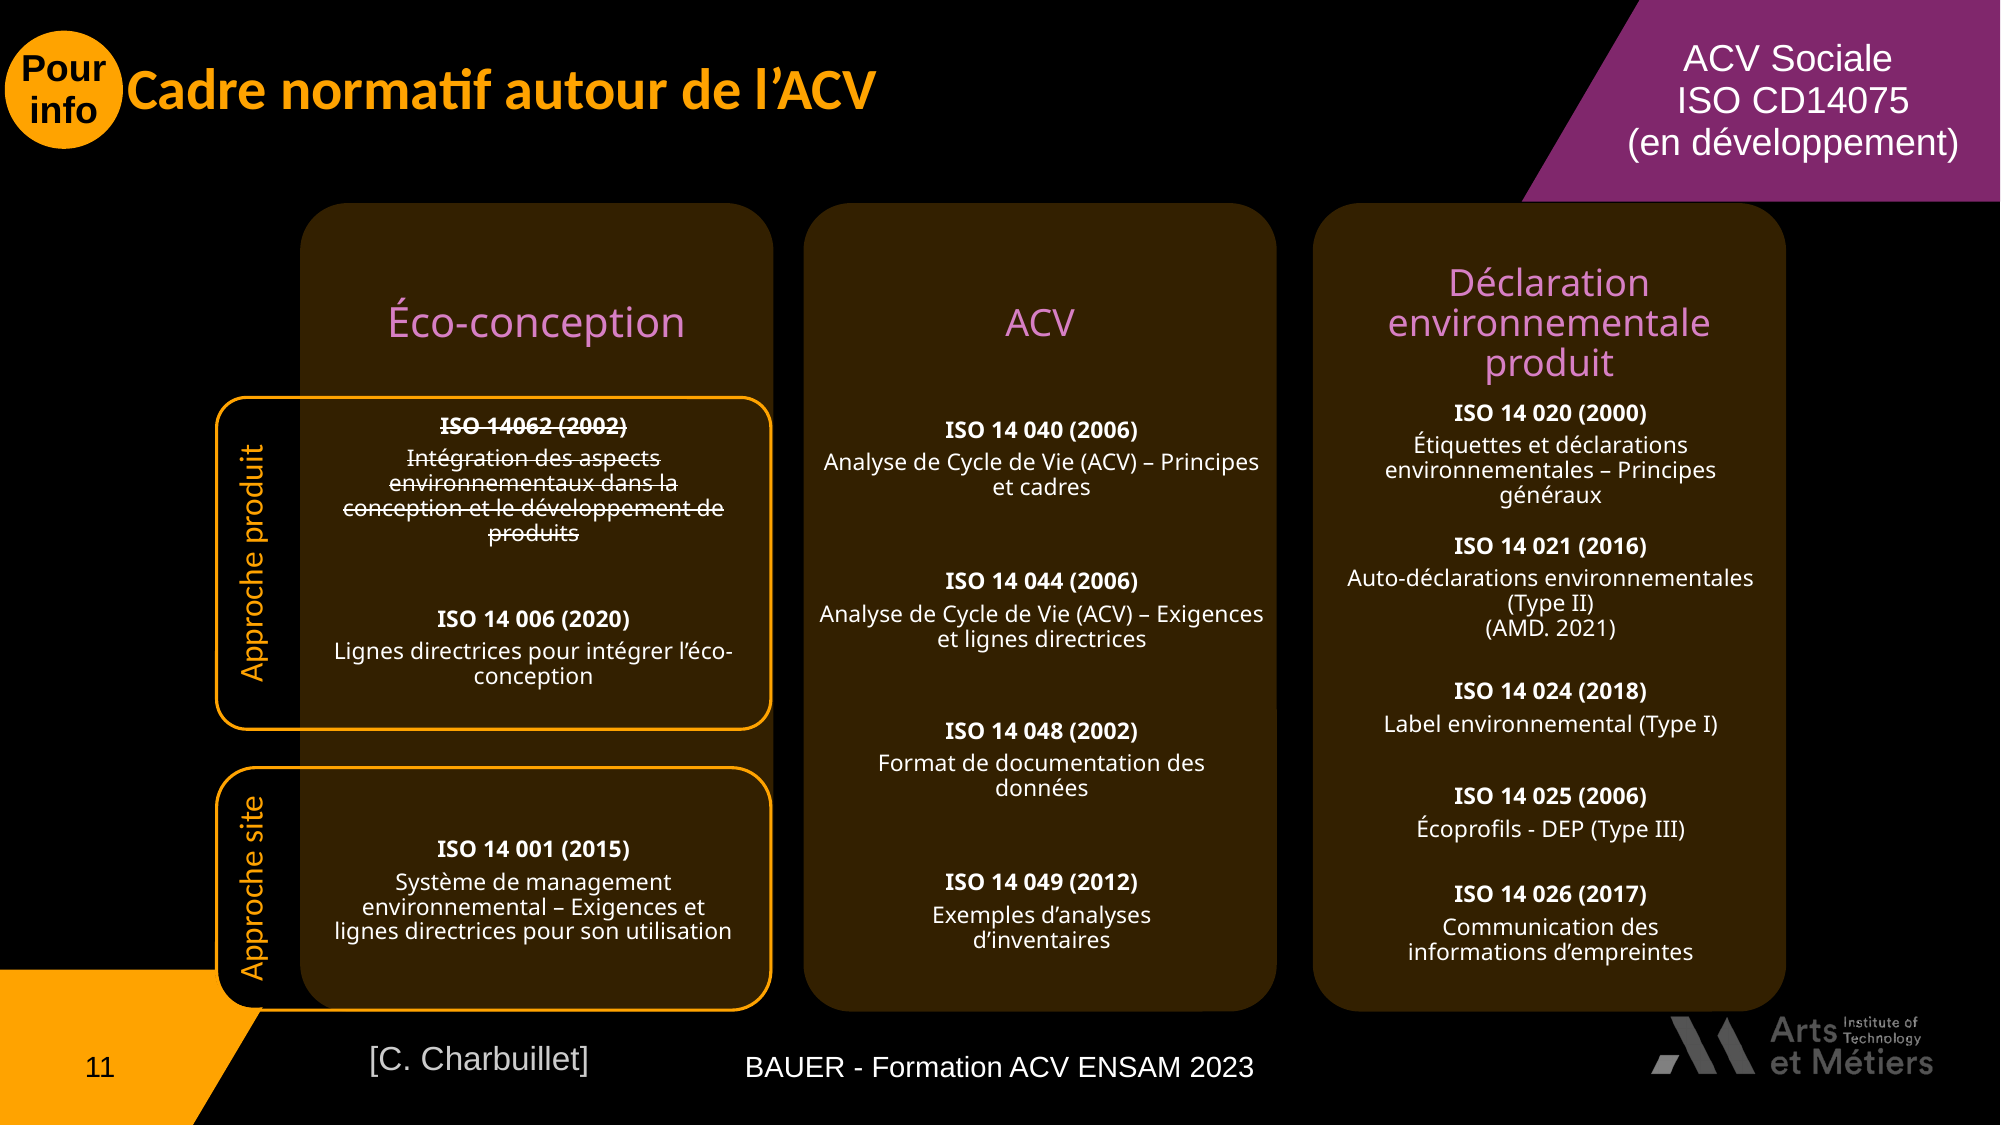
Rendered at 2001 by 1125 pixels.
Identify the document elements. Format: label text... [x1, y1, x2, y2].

text_box Approche site [230, 721, 311, 1049]
text_box ISO 14 049 (2012) Exemples d’analyses d’inventaires [850, 853, 1230, 972]
text_box ISO 14 026 (2017) Communication des informations d’empreintes [1360, 877, 1739, 971]
text_box [C. Charbuillet] [354, 1032, 605, 1085]
text_box ISO 14 006 (2020) Lignes directrices pour intégrer l’éco-conception [318, 568, 745, 728]
text_box ISO 14 040 (2006) Analyse de Cycle de Vie (ACV) – Principes et cadres [807, 400, 1273, 519]
picture [1631, 997, 1952, 1093]
text_box [219, 948, 230, 997]
text_box ISO 14 025 (2006) Écoprofils - DEP (Type III) [1360, 767, 1739, 861]
text_box Déclaration environnementale produit [1312, 203, 1787, 547]
text_box ACV Sociale ISO CD14075 (en développement) [1610, 23, 1977, 178]
text_box Déclaration environnementale produit [1312, 628, 1787, 1012]
text_box Pour info [4, 30, 123, 149]
text_box Éco-conception [300, 203, 774, 971]
text_box ISO 14 048 (2002) Format de documentation des données [833, 701, 1248, 820]
text_box Approche produit [230, 396, 311, 721]
text_box ISO 14 024 (2018) Label environnemental (Type I) [1343, 661, 1756, 756]
text_box Éco-conception [311, 770, 769, 1008]
text_box ISO 14 001 (2015) Système de management environnemental – Exigences et lignes directrices pour son utilisation [318, 812, 745, 972]
text_box ACV [803, 203, 1277, 1012]
text_box ISO 14 021 (2016) Auto-déclarations environnementales (Type II) (AMD. 2021) [1312, 541, 1787, 635]
text_box ISO 14062 (2002) Intégration des aspects environnementaux dans la conception et le développement de produits [318, 400, 745, 560]
title Cadre normatif autour de l’ACV [112, 51, 1252, 166]
text_box ISO 14 044 (2006) Analyse de Cycle de Vie (ACV) – Exigences et lignes directrices [805, 552, 1276, 671]
text_box ISO 14 020 (2000) Étiquettes et déclarations environnementales – Principes généraux [1336, 408, 1763, 502]
